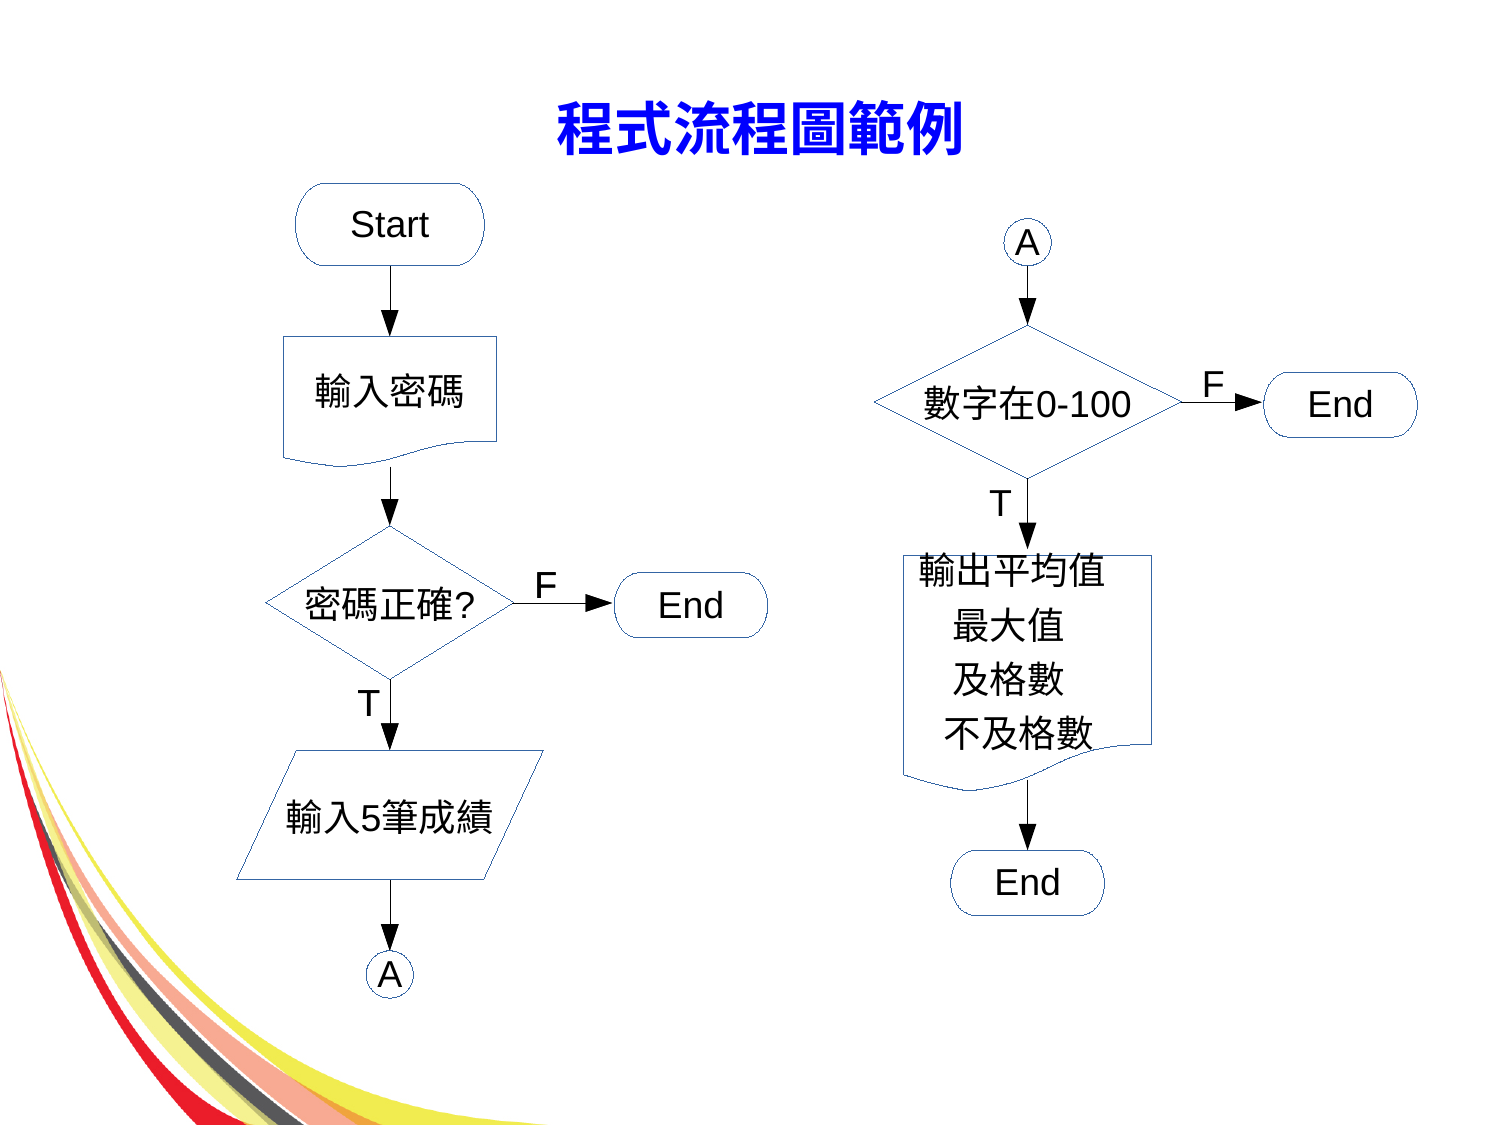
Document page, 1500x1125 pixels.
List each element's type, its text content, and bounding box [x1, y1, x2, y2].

text_box F [1187, 403, 1252, 414]
text_box A [1003, 218, 1052, 266]
text_box T [974, 474, 1027, 532]
text_box F [519, 557, 585, 615]
text_box 輸出平均值 最大值 及格數 不及格數 [903, 555, 1152, 791]
text_box 輸入密碼 [283, 336, 497, 467]
text_box End [950, 850, 1105, 916]
text_box T [342, 675, 408, 733]
text_box F [1187, 356, 1252, 402]
picture [0, 0, 1500, 1125]
text_box 輸入5筆成績 [236, 750, 544, 880]
text_box Start [295, 183, 485, 266]
text_box 數字在0-100 [874, 325, 1182, 479]
text_box End [1263, 372, 1418, 438]
text_box 程式流程圖範例 [366, 82, 1032, 165]
text_box 密碼正確? [265, 525, 514, 675]
text_box T [1028, 474, 1040, 532]
text_box End [614, 572, 768, 638]
text_box A [366, 950, 414, 999]
